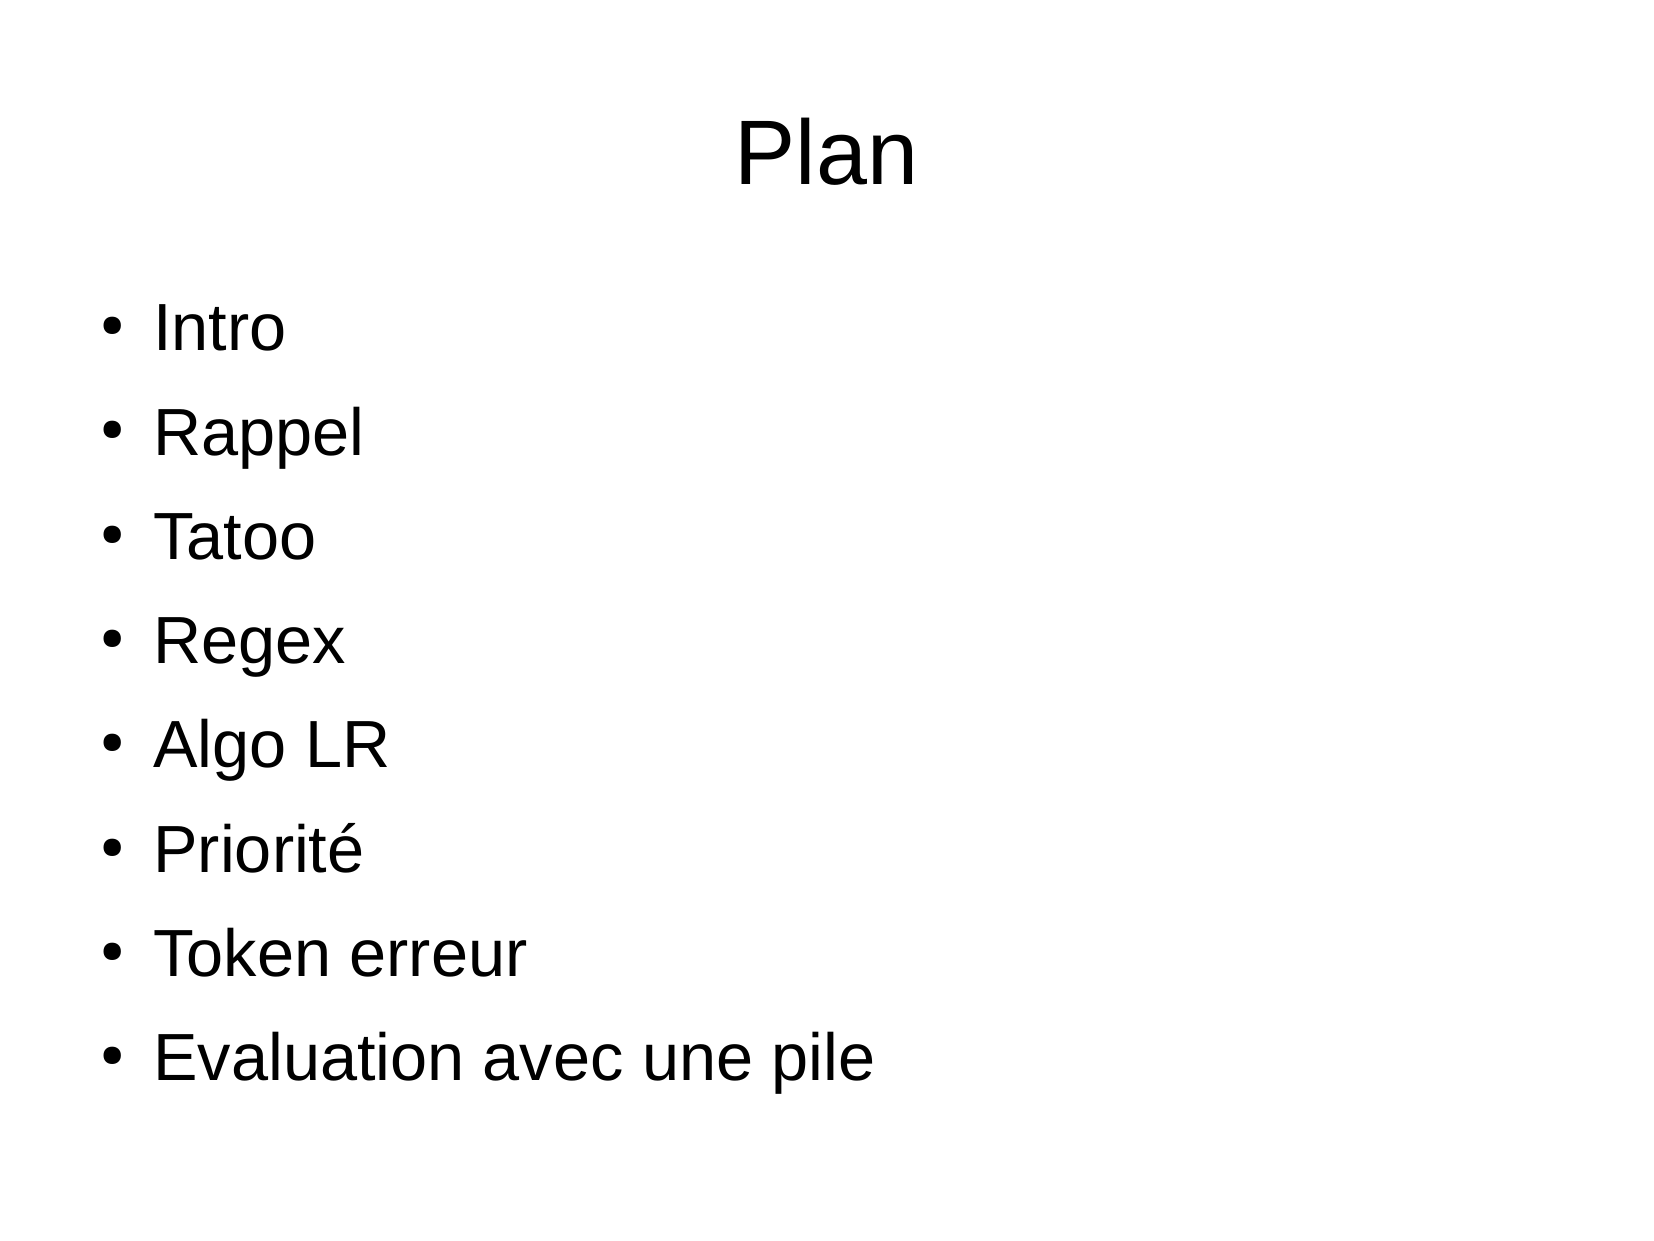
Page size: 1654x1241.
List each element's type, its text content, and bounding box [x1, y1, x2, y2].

list Intro Rappel Tatoo Regex Algo LR Priorité Token erreur Evaluation avec une pile [82, 290, 1571, 1096]
title Plan [82, 56, 1571, 250]
